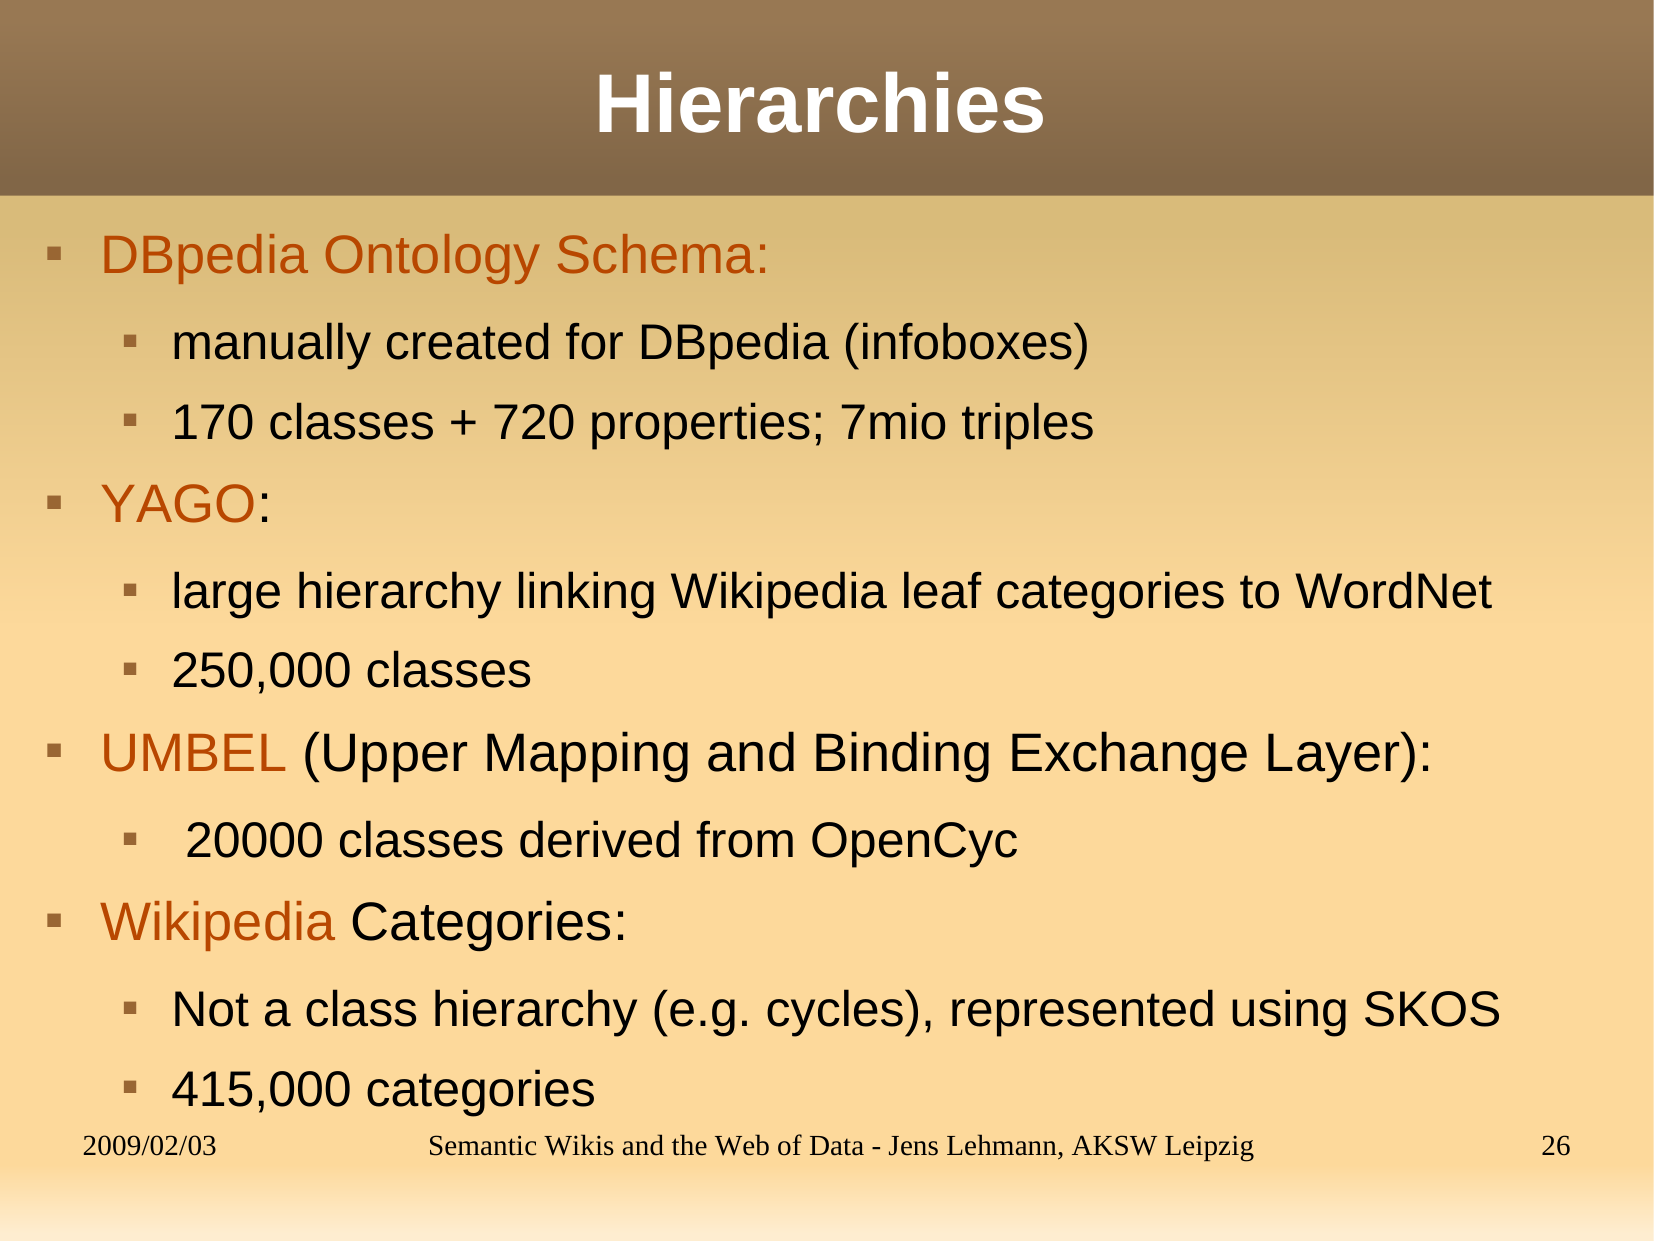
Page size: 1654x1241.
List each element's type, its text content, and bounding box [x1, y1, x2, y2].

picture [0, 0, 1654, 1241]
list DBpedia Ontology Schema: manually created for DBpedia (infoboxes) 170 classes + 720 properties; 7mio triples YAGO: large hierarchy linking Wikipedia leaf categories to WordNet 250,000 classes UMBEL (Upper Mapping and Binding Exchange Layer): 20000 classes derived from OpenCyc Wikipedia Categories: Not a class hierarchy (e.g. cycles), represented using SKOS 415,000 categories [29, 224, 1625, 1117]
title Hierarchies [76, 7, 1565, 200]
